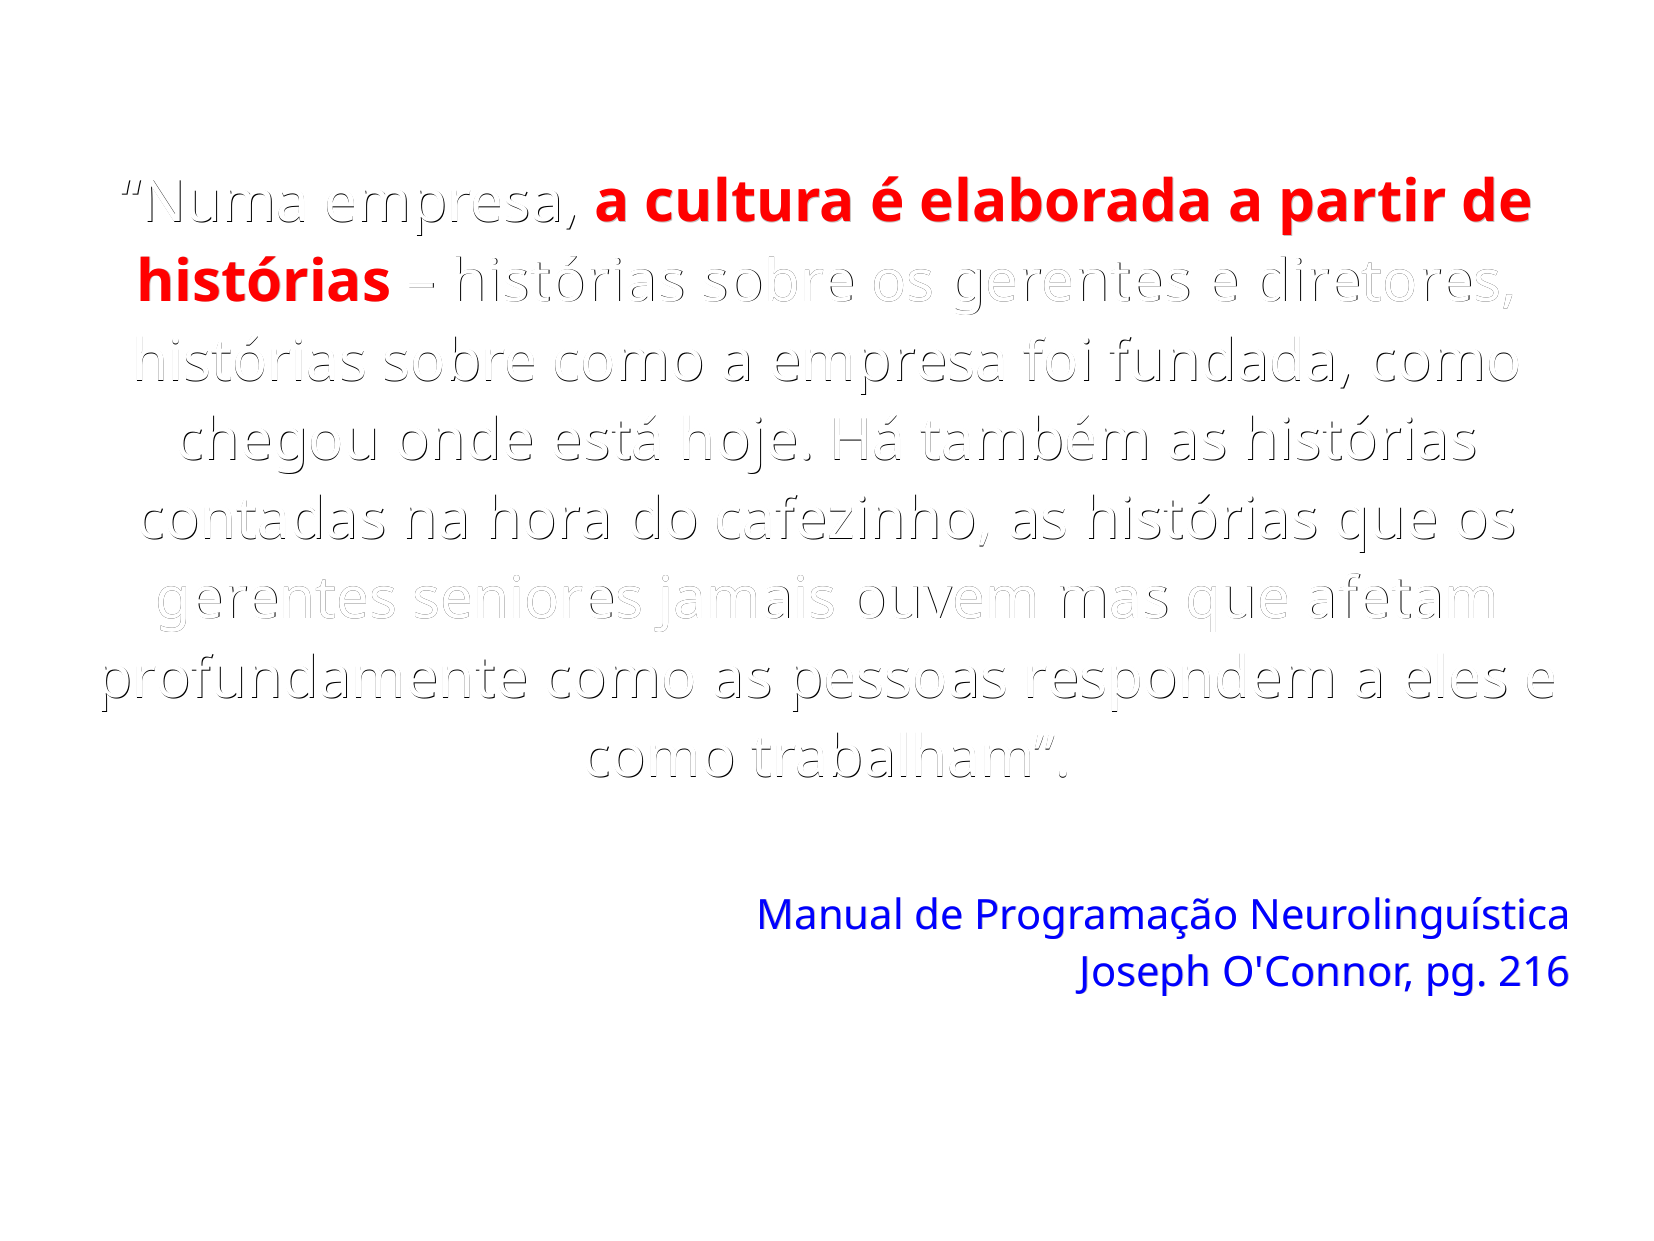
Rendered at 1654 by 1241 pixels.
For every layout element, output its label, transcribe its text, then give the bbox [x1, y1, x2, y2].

subtitle “Numa empresa, a cultura é elaborada a partir de histórias – histórias sobre os gerentes e diretores, histórias sobre como a empresa foi fundada, como chegou onde está hoje. Há também as histórias contadas na hora do cafezinho, as histórias que os gerentes seniores jamais ouvem mas que afetam profundamente como as pessoas respondem a eles e como trabalham”. Manual de Programação Neurolinguística Joseph O'Connor, pg. 216 [82, 49, 1571, 1109]
